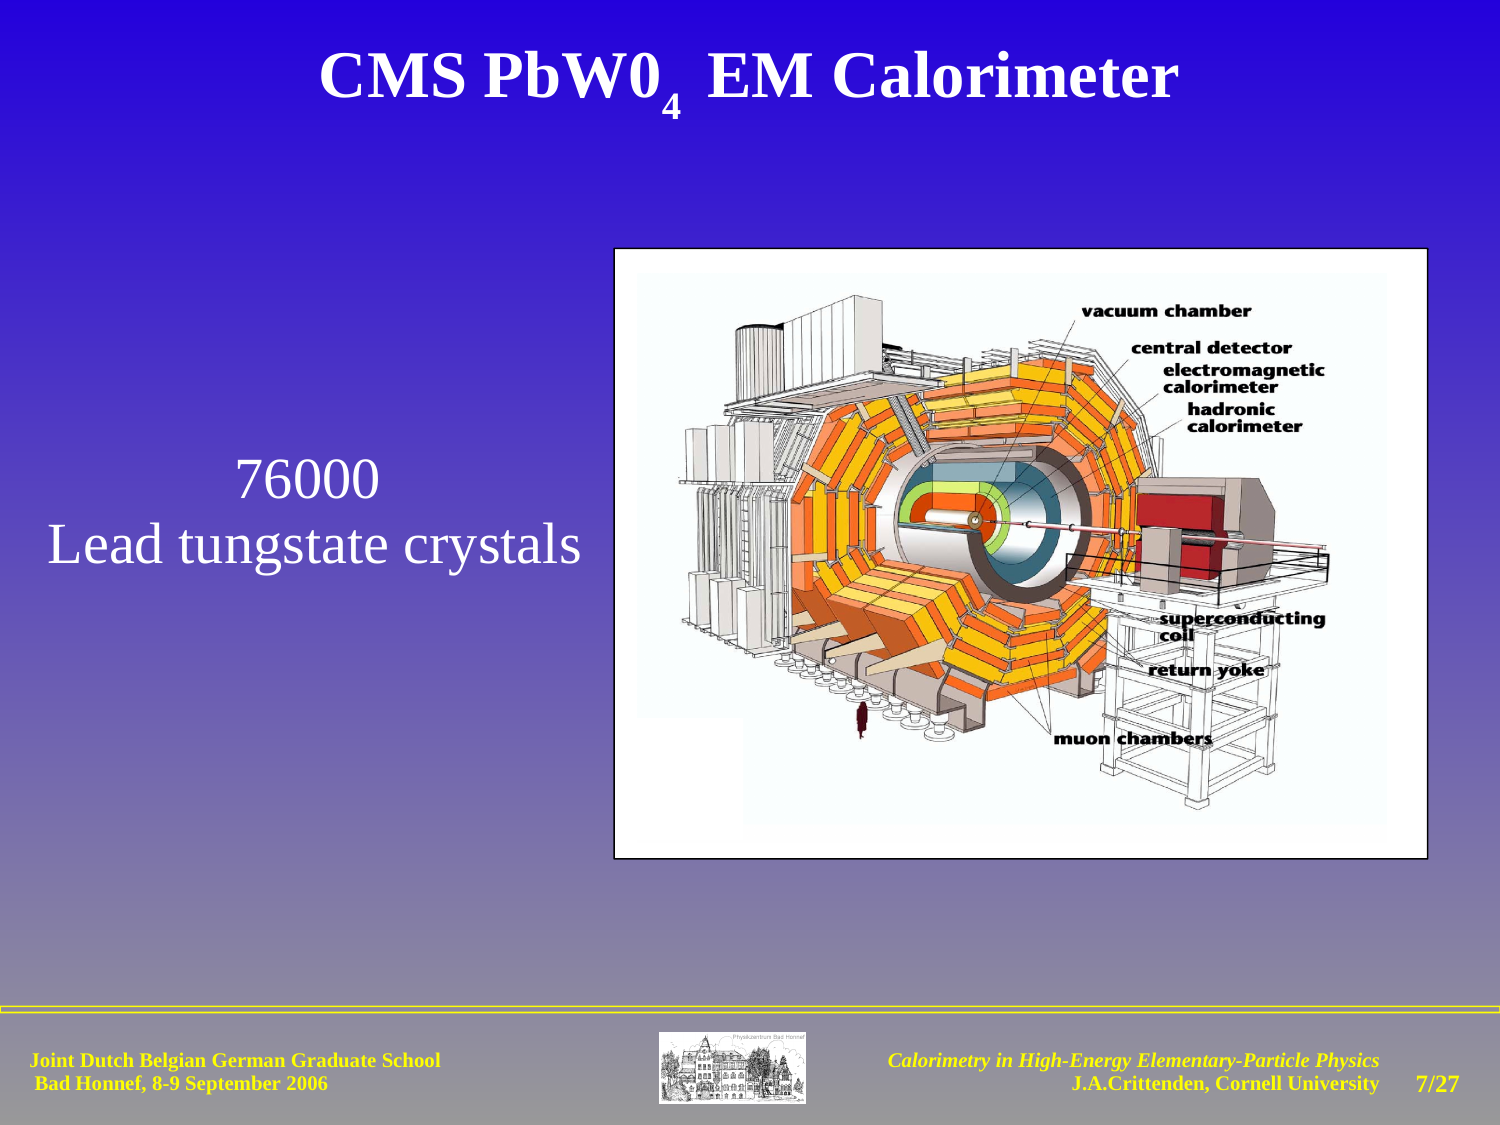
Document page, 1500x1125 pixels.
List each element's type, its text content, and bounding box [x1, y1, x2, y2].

text_box [614, 248, 1428, 859]
picture [659, 1032, 806, 1104]
picture [637, 273, 1387, 843]
title CMS PbW04 EM Calorimeter [112, 13, 1388, 153]
text_box 76000 Lead tungstate crystals [26, 446, 590, 577]
